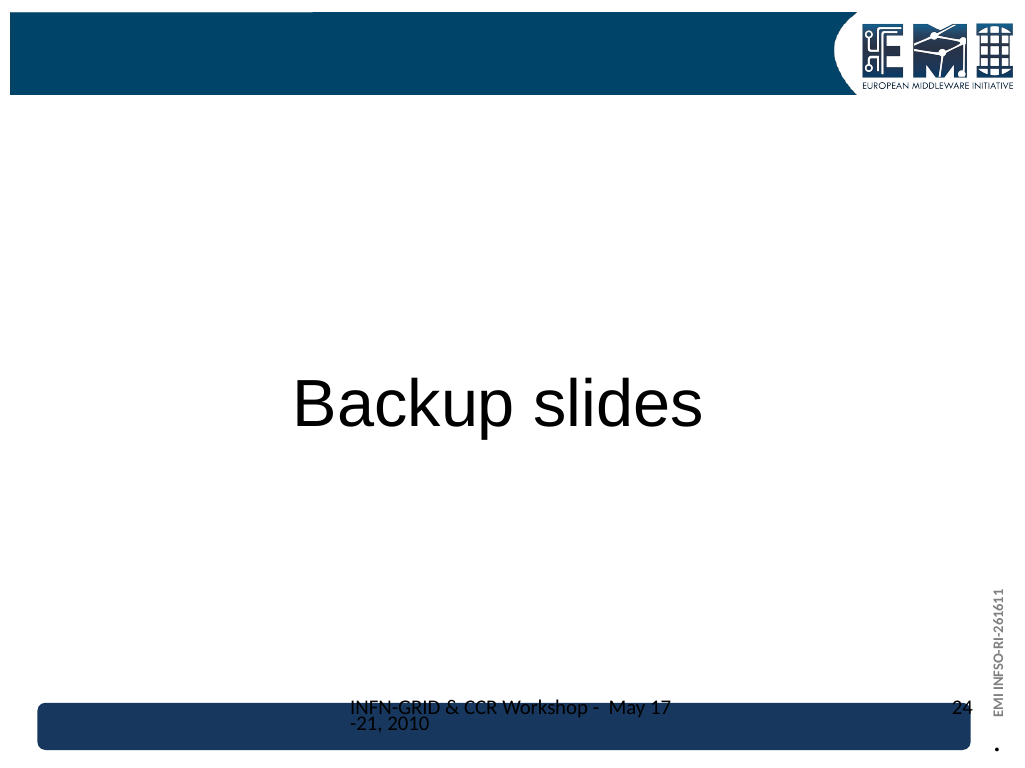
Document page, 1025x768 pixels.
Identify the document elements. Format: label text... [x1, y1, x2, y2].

picture [19, 12, 857, 95]
picture [9, 12, 16, 95]
subtitle Backup slides [37, 150, 960, 657]
picture [862, 23, 1013, 89]
